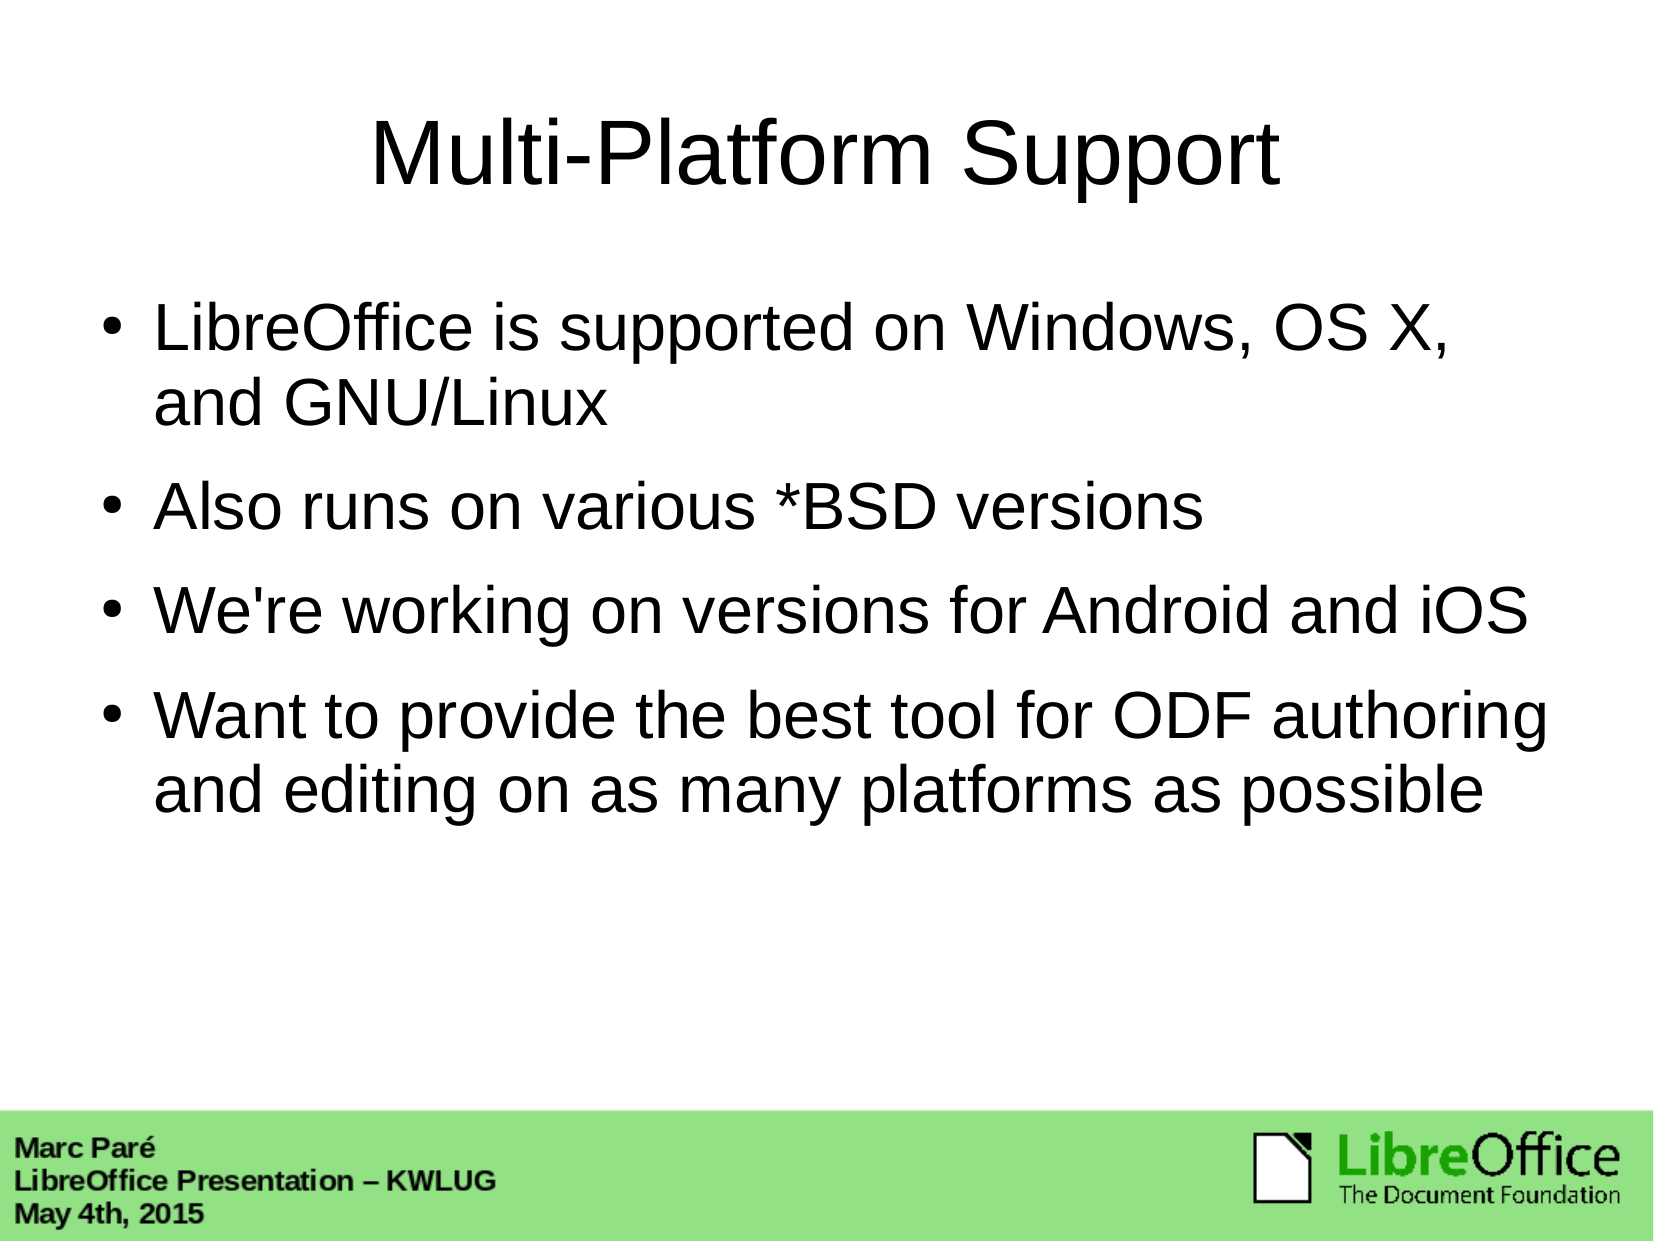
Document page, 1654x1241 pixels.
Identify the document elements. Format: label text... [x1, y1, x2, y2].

picture [0, 0, 1654, 1241]
list LibreOffice is supported on Windows, OS X, and GNU/Linux Also runs on various *BSD versions We're working on versions for Android and iOS Want to provide the best tool for ODF authoring and editing on as many platforms as possible [82, 290, 1571, 1010]
title Multi-Platform Support [82, 49, 1571, 257]
